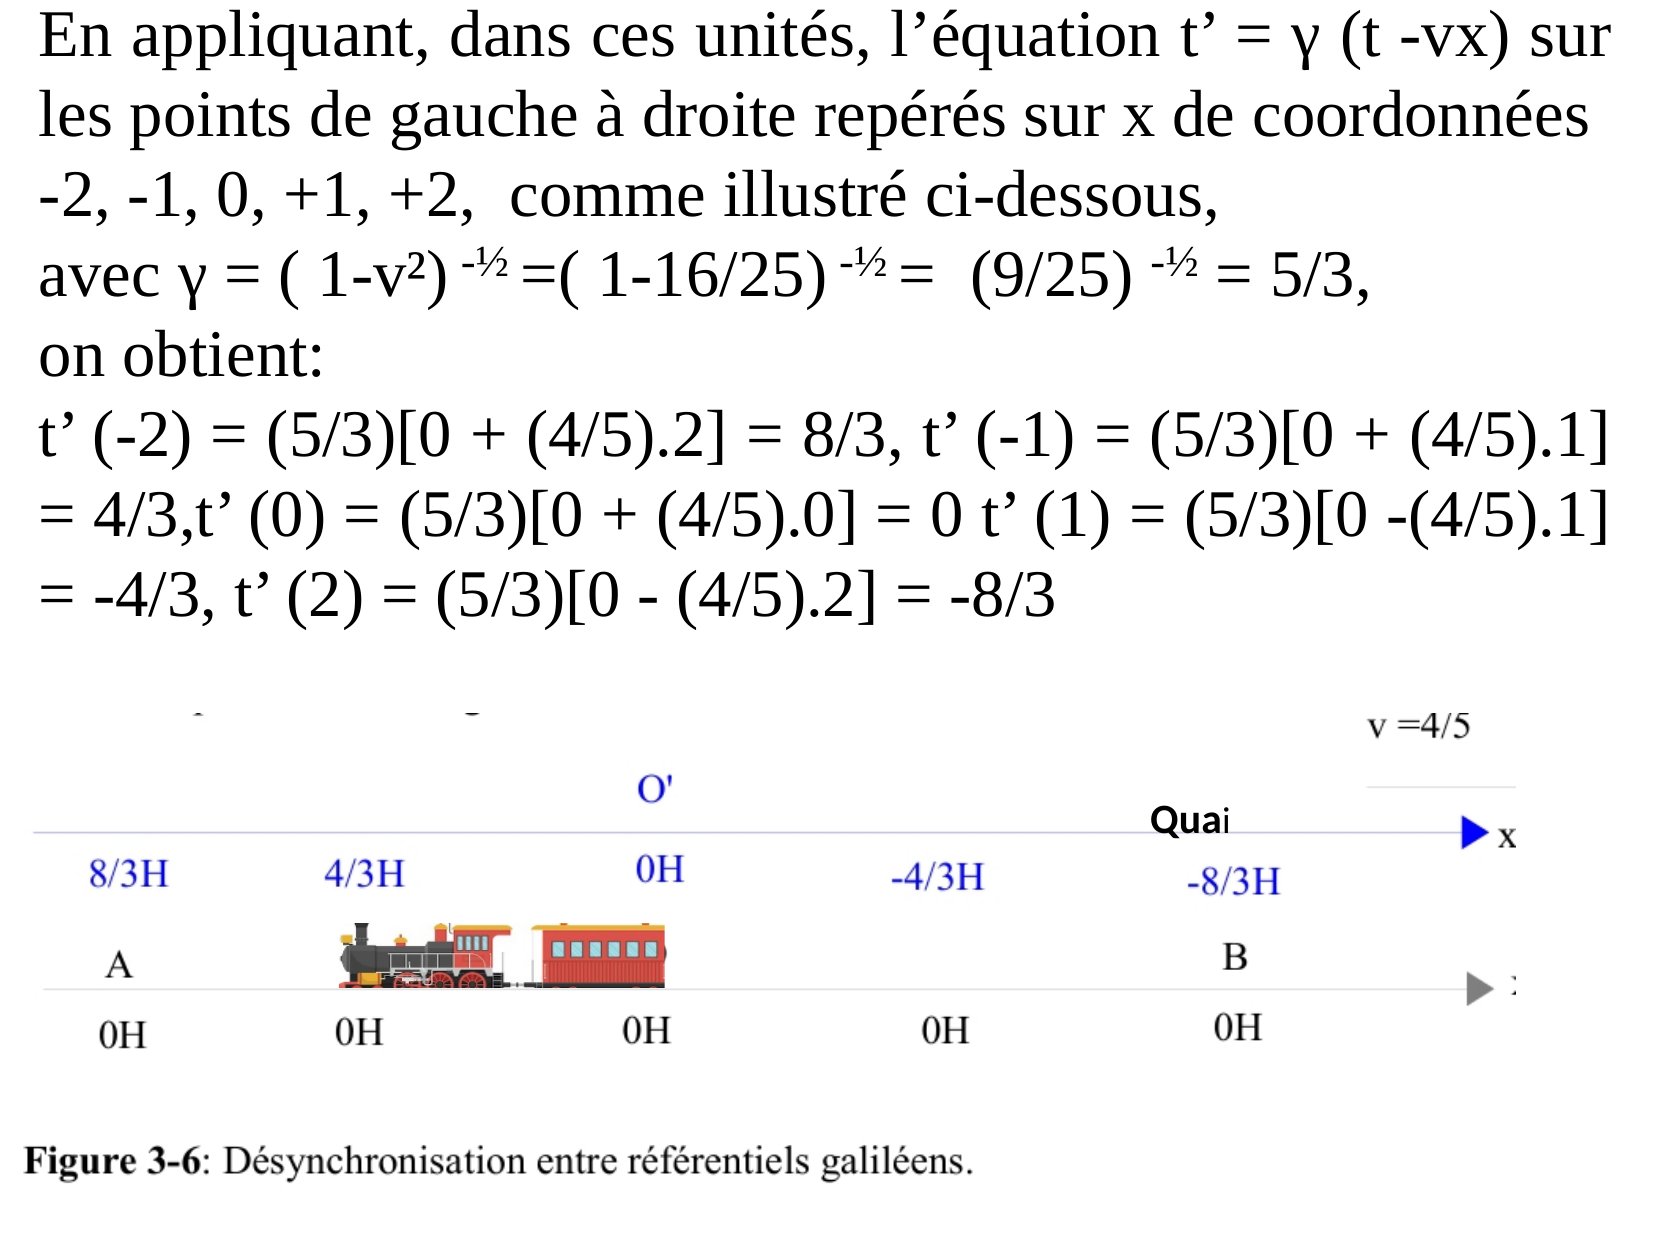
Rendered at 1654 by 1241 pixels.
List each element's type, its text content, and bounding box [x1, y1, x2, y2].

text_box Quai [1135, 784, 1259, 851]
text_box En appliquant, dans ces unités, l’équation t’ = γ (t -vx) sur les points de gauche à droite repérés sur x de coordonnées -2, -1, 0, +1, +2, comme illustré ci-dessous, avec γ = ( 1-v²) -½ =( 1-16/25) -½ = (9/25) -½ = 5/3, on obtient: t’ (-2) = (5/3)[0 + (4/5).2] = 8/3, t’ (-1) = (5/3)[0 + (4/5).1] = 4/3,t’ (0) = (5/3)[0 + (4/5).0] = 0 t’ (1) = (5/3)[0 -(4/5).1] = -4/3, t’ (2) = (5/3)[0 - (4/5).2] = -8/3 [23, 0, 1630, 725]
picture [23, 713, 1516, 1227]
